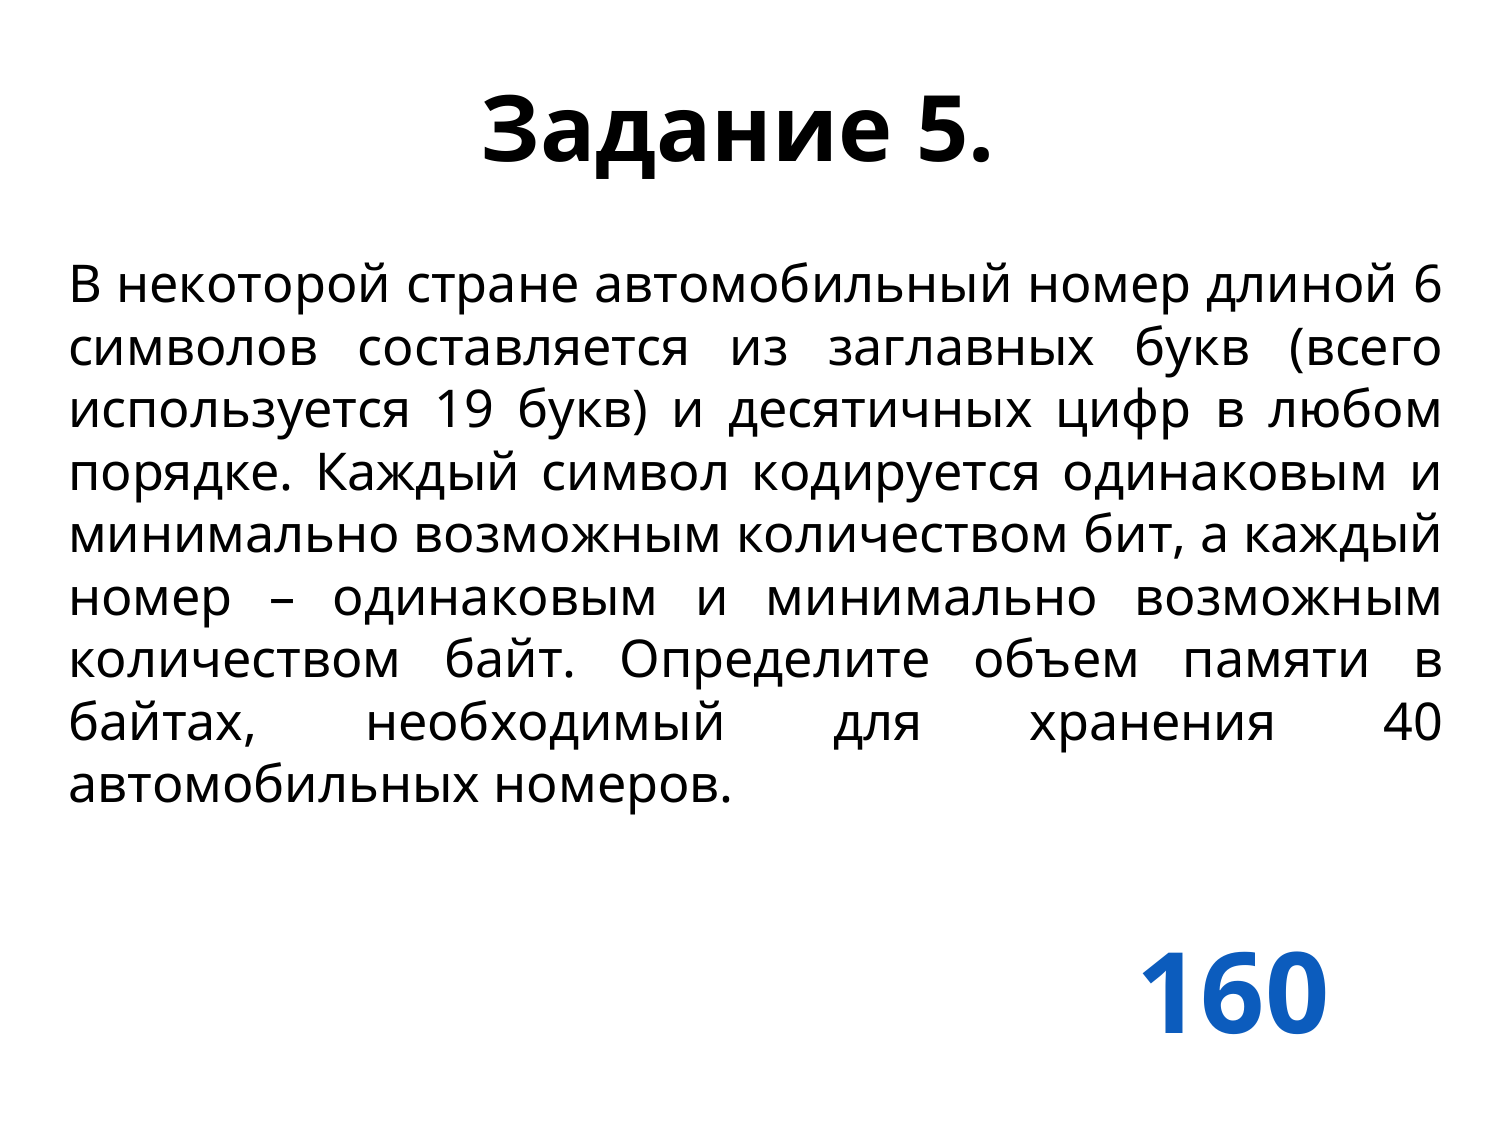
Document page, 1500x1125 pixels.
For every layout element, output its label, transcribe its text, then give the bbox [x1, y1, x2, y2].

title Задание 5. [75, 62, 1426, 243]
list В некоторой стране автомобильный номер длиной 6 символов составляется из заглавных букв (всего используется 19 букв) и десятичных цифр в любом порядке. Каждый символ кодируется одинаковым и минимально возможным количеством бит, а каждый номер – одинаковым и минимально возможным количеством байт. Определите объем памяти в байтах, необходимый для хранения 40 автомобильных номеров. [53, 243, 1459, 1083]
text_box 160 [1122, 913, 1418, 1064]
